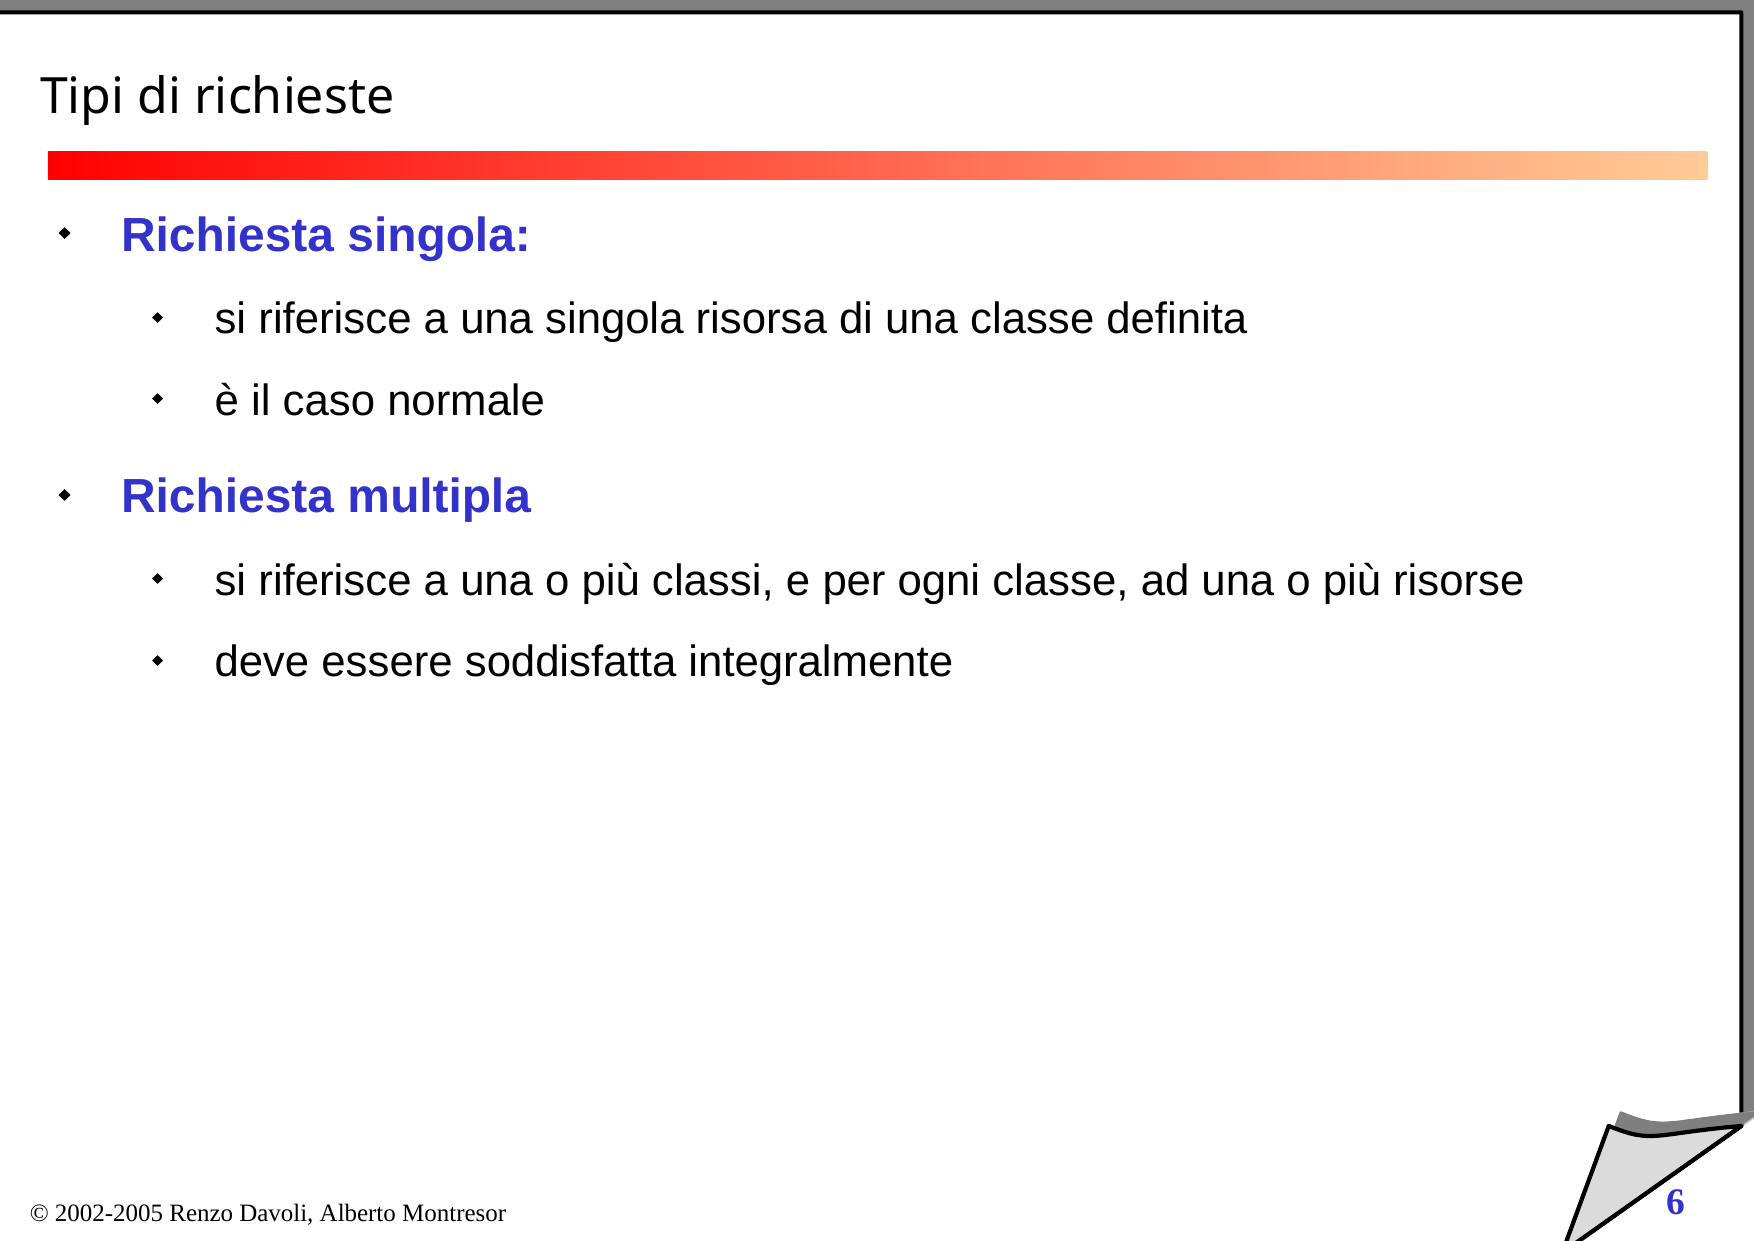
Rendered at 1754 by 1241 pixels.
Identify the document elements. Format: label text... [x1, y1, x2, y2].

list Richiesta singola: si riferisce a una singola risorsa di una classe definita è il caso normale Richiesta multipla si riferisce a una o più classi, e per ogni classe, ad una o più risorse deve essere soddisfatta integralmente [58, 206, 1696, 815]
title Tipi di richieste [40, 49, 1714, 144]
text_box q [750, 152, 754, 179]
